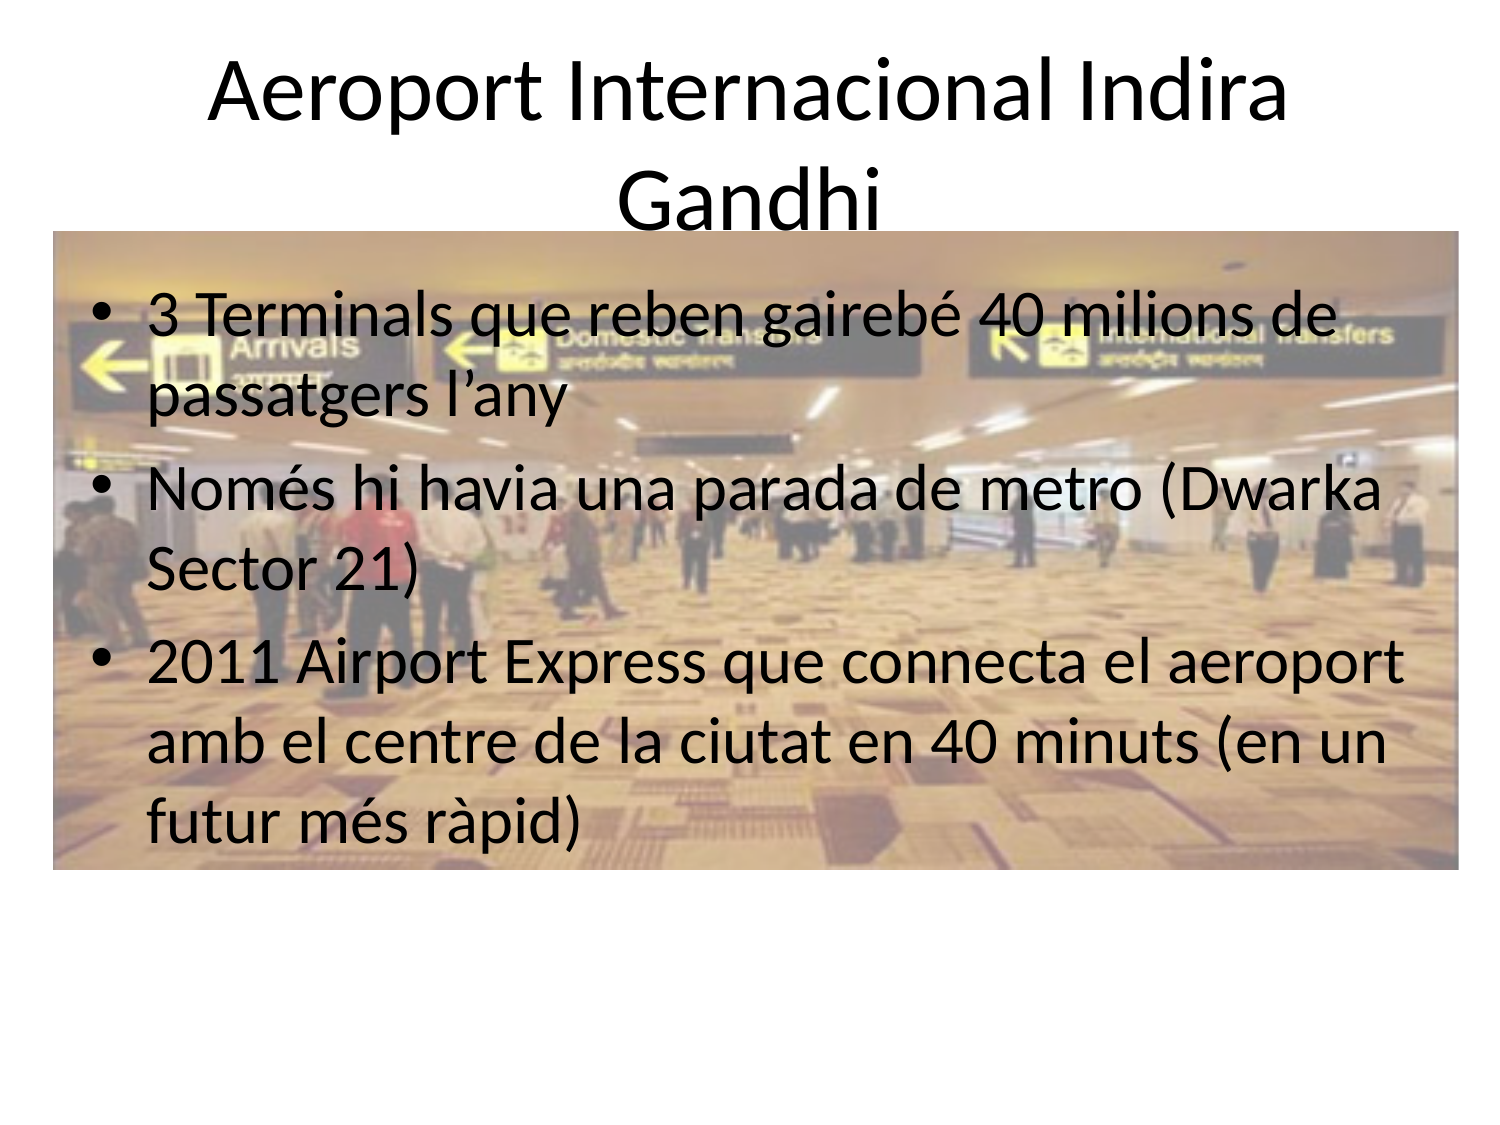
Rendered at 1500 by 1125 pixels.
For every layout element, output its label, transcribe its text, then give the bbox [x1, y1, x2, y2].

title Aeroport Internacional Indira Gandhi [75, 45, 1425, 233]
text_box [53, 231, 1459, 870]
list 3 Terminals que reben gairebé 40 milions de passatgers l’any Només hi havia una parada de metro (Dwarka Sector 21) 2011 Airport Express que connecta el aeroport amb el centre de la ciutat en 40 minuts (en un futur més ràpid) [75, 262, 1425, 1005]
